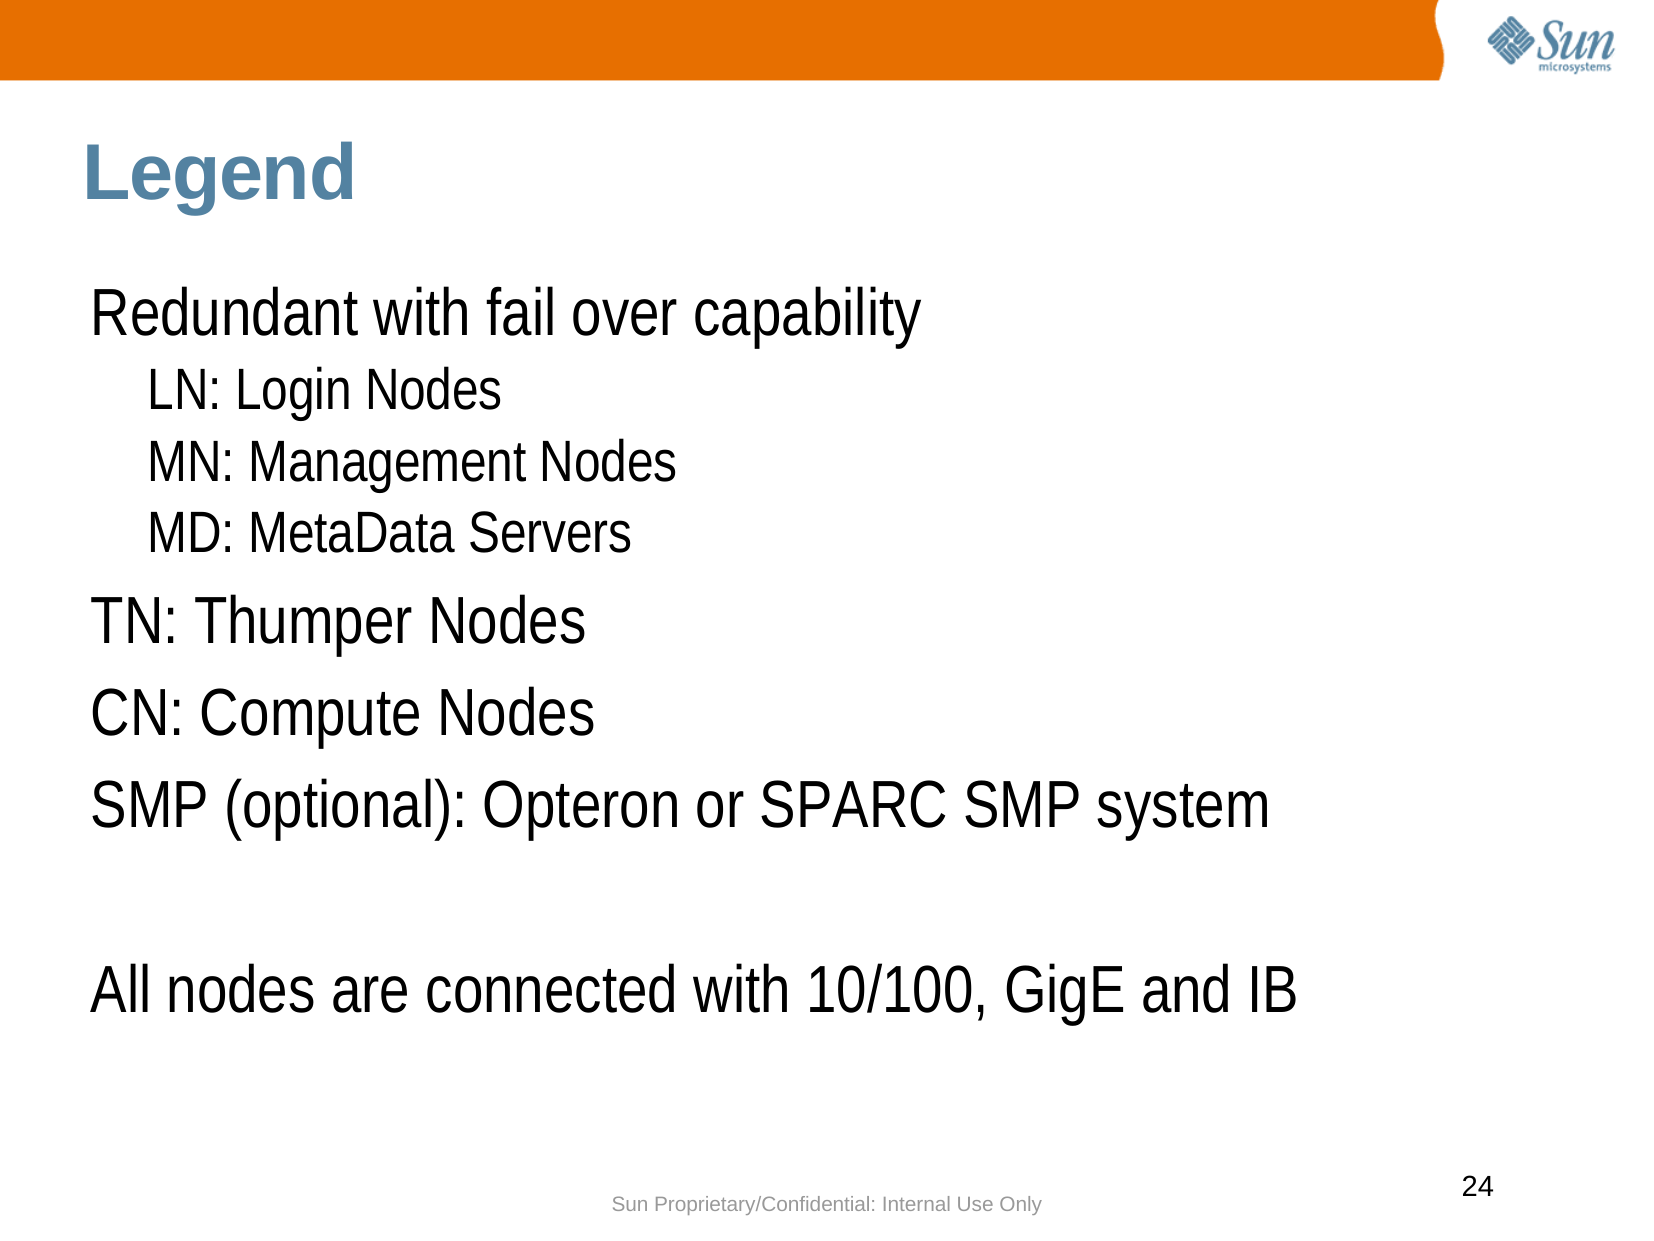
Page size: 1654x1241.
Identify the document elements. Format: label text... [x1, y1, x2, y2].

picture [0, 0, 1654, 83]
title Legend [82, 135, 1585, 251]
list Redundant with fail over capability LN: Login Nodes MN: Management Nodes MD: MetaData Servers TN: Thumper Nodes CN: Compute Nodes SMP (optional): Opteron or SPARC SMP system All nodes are connected with 10/100, GigE and IB [71, 283, 1545, 1121]
